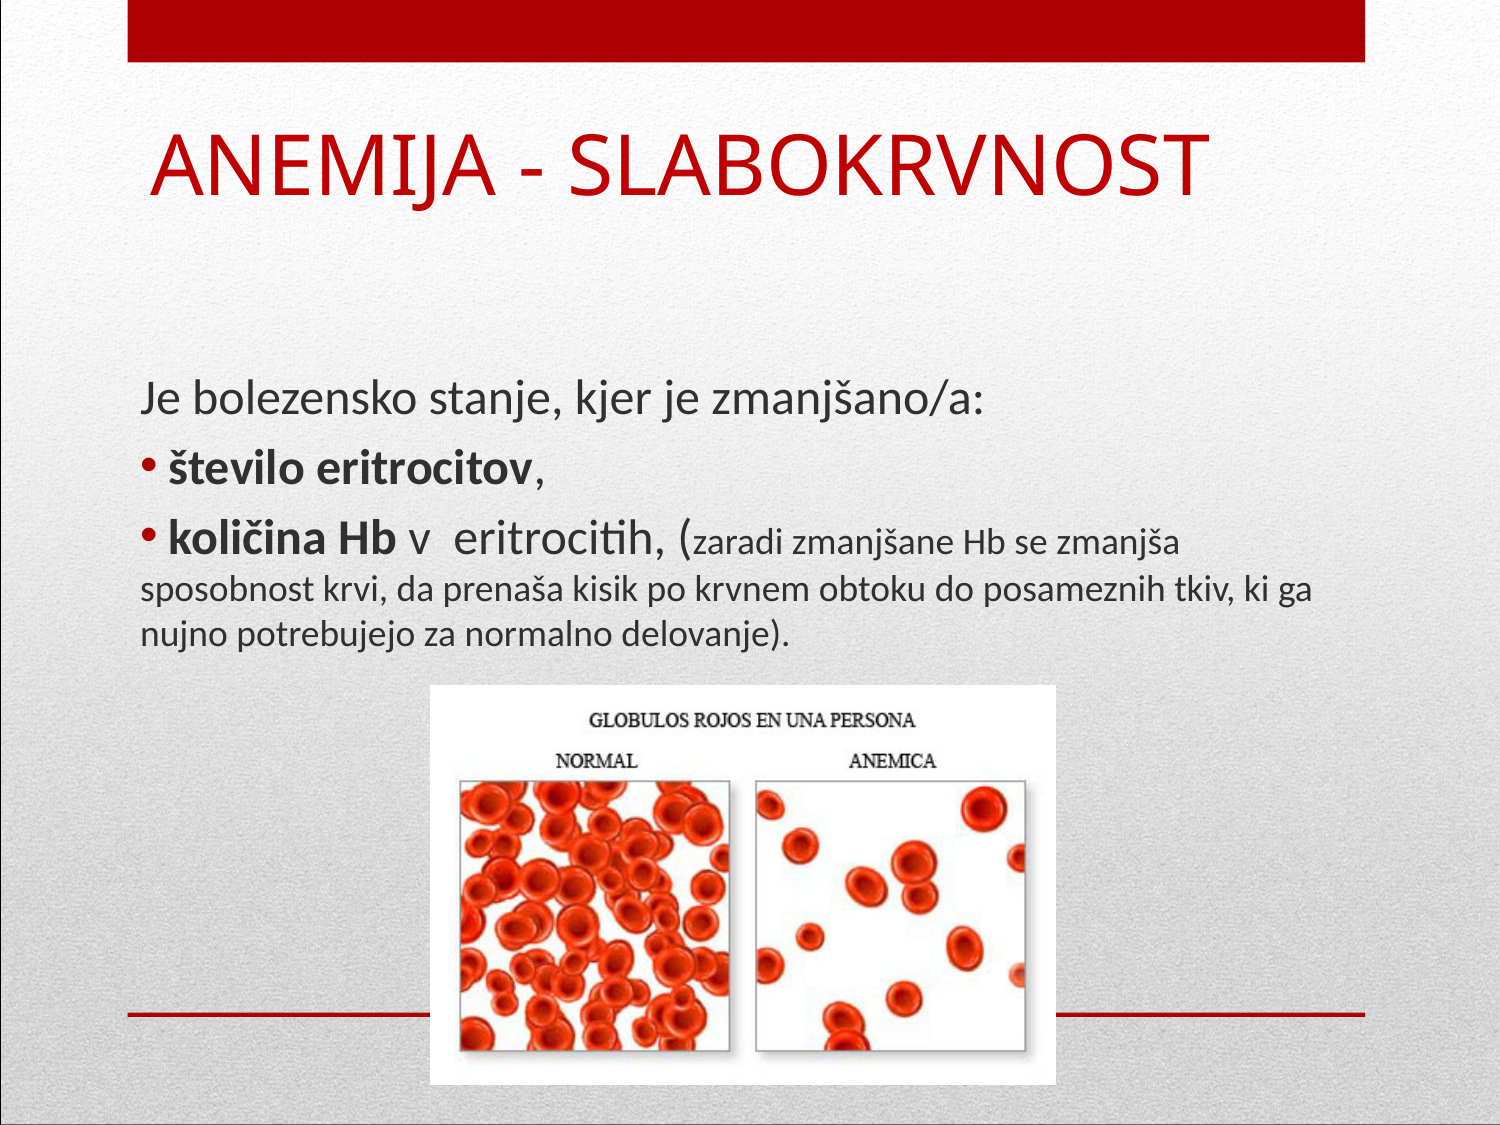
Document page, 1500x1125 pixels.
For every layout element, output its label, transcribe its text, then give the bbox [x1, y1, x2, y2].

list Je bolezensko stanje, kjer je zmanjšano/a: število eritrocitov, količina Hb v eritrocitih, (zaradi zmanjšane Hb se zmanjša sposobnost krvi, da prenaša kisik po krvnem obtoku do posameznih tkiv, ki ga nujno potrebujejo za normalno delovanje). [125, 231, 1363, 787]
title ANEMIJA - SLABOKRVNOST [123, 101, 1237, 220]
picture [0, 0, 1500, 1125]
